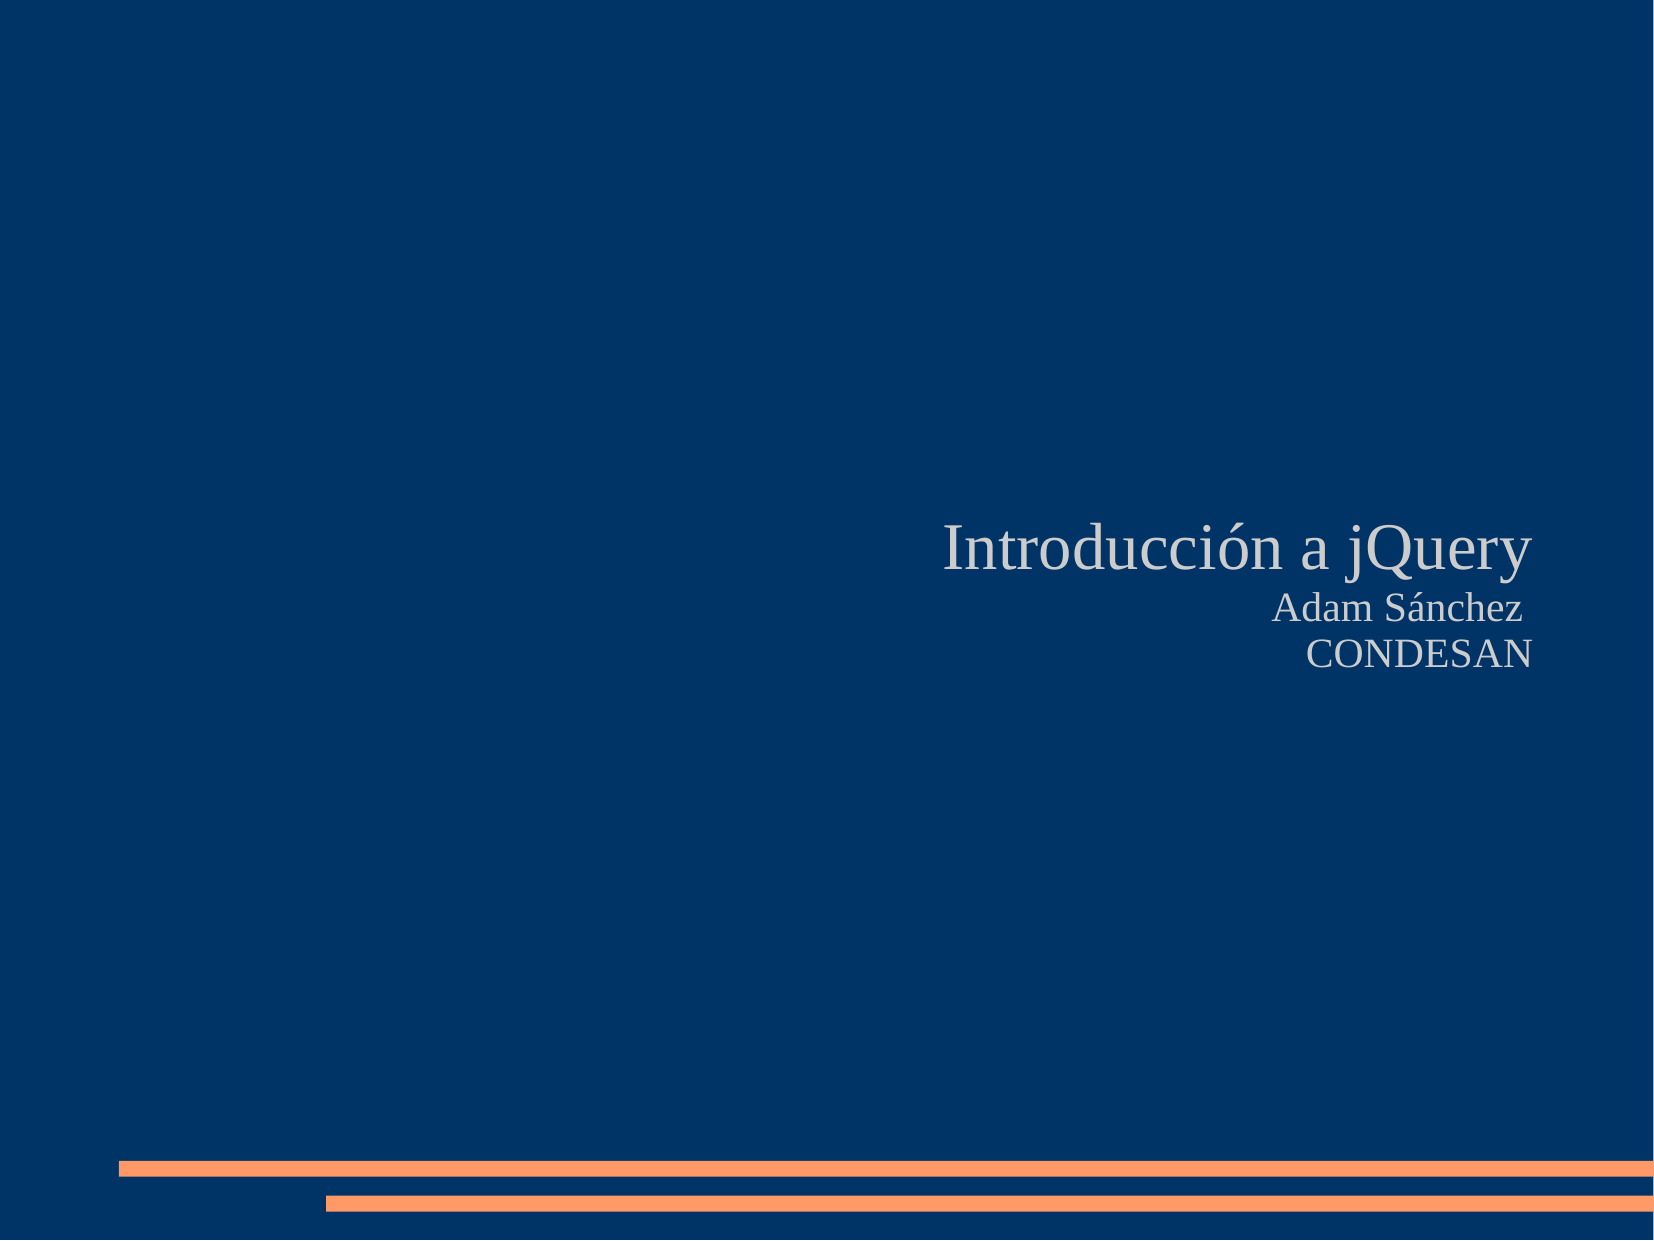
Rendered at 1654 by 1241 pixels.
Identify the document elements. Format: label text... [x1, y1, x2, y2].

subtitle Introducción a jQuery Adam Sánchez CONDESAN [121, 46, 1534, 1141]
